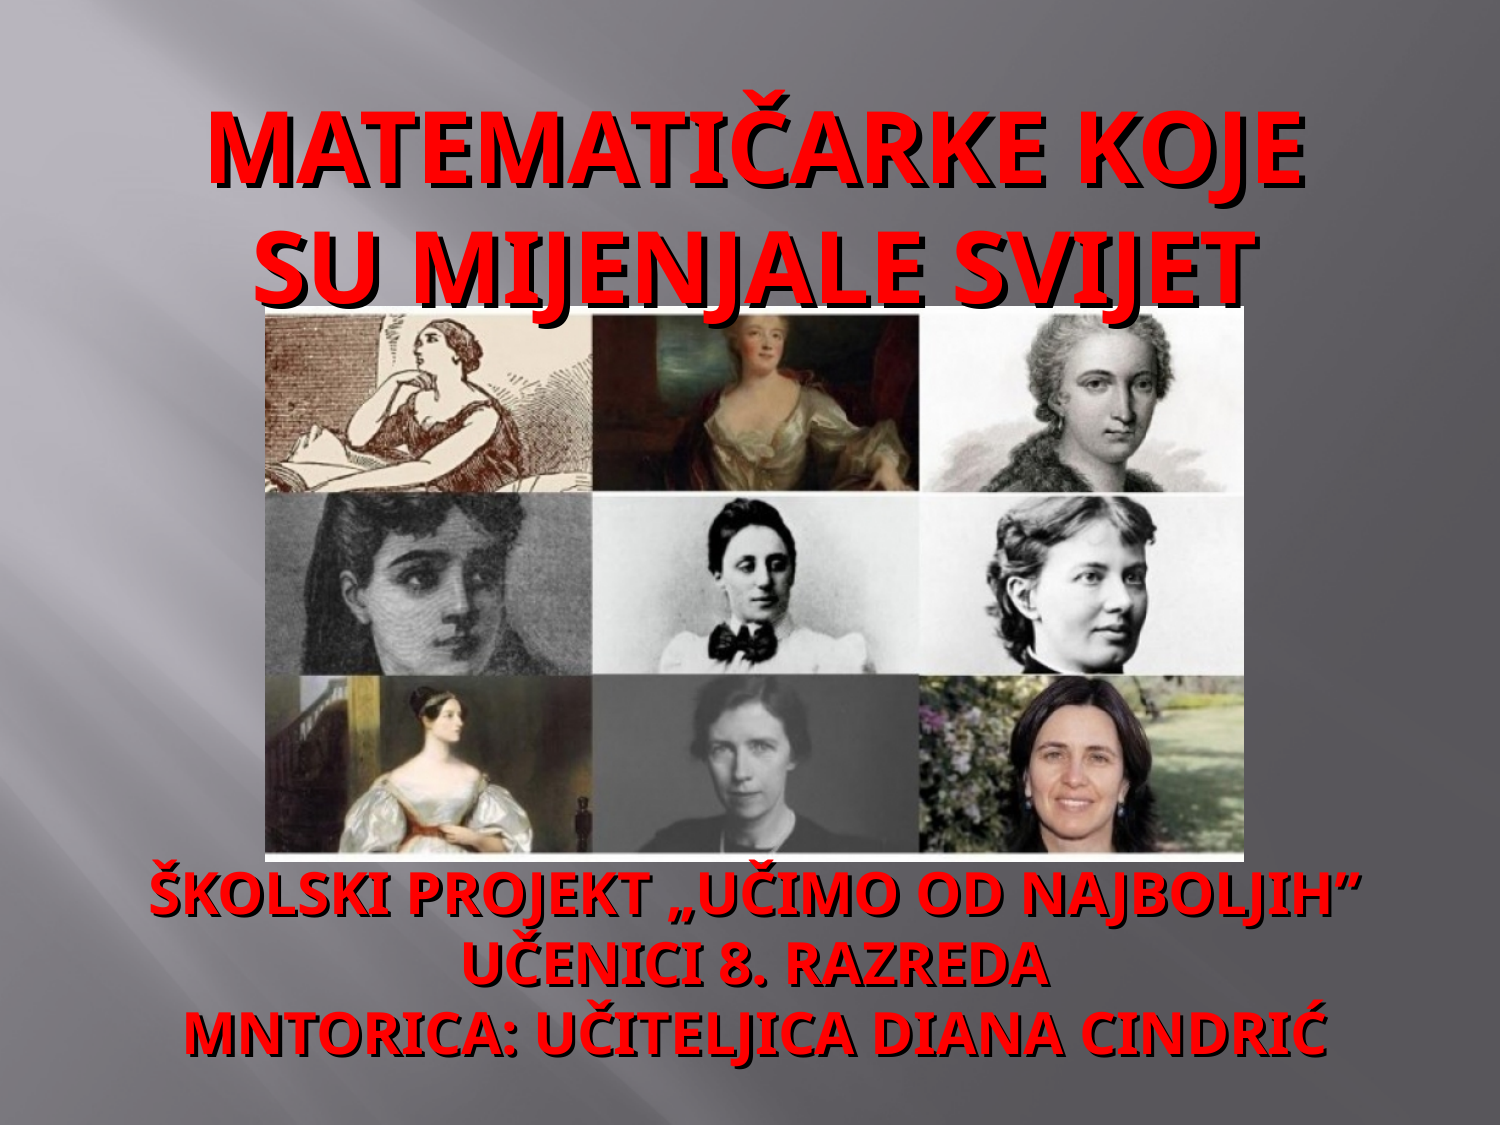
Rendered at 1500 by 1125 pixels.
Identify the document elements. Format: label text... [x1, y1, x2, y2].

picture [265, 324, 1244, 825]
title Matematičarke koje su mijenjale svijet [117, 82, 1393, 324]
text_box Školski projekt „Učimo od najboljih” Učenici 8. razreda Mntorica: učiteljica Diana Cindrić [117, 825, 1393, 1067]
